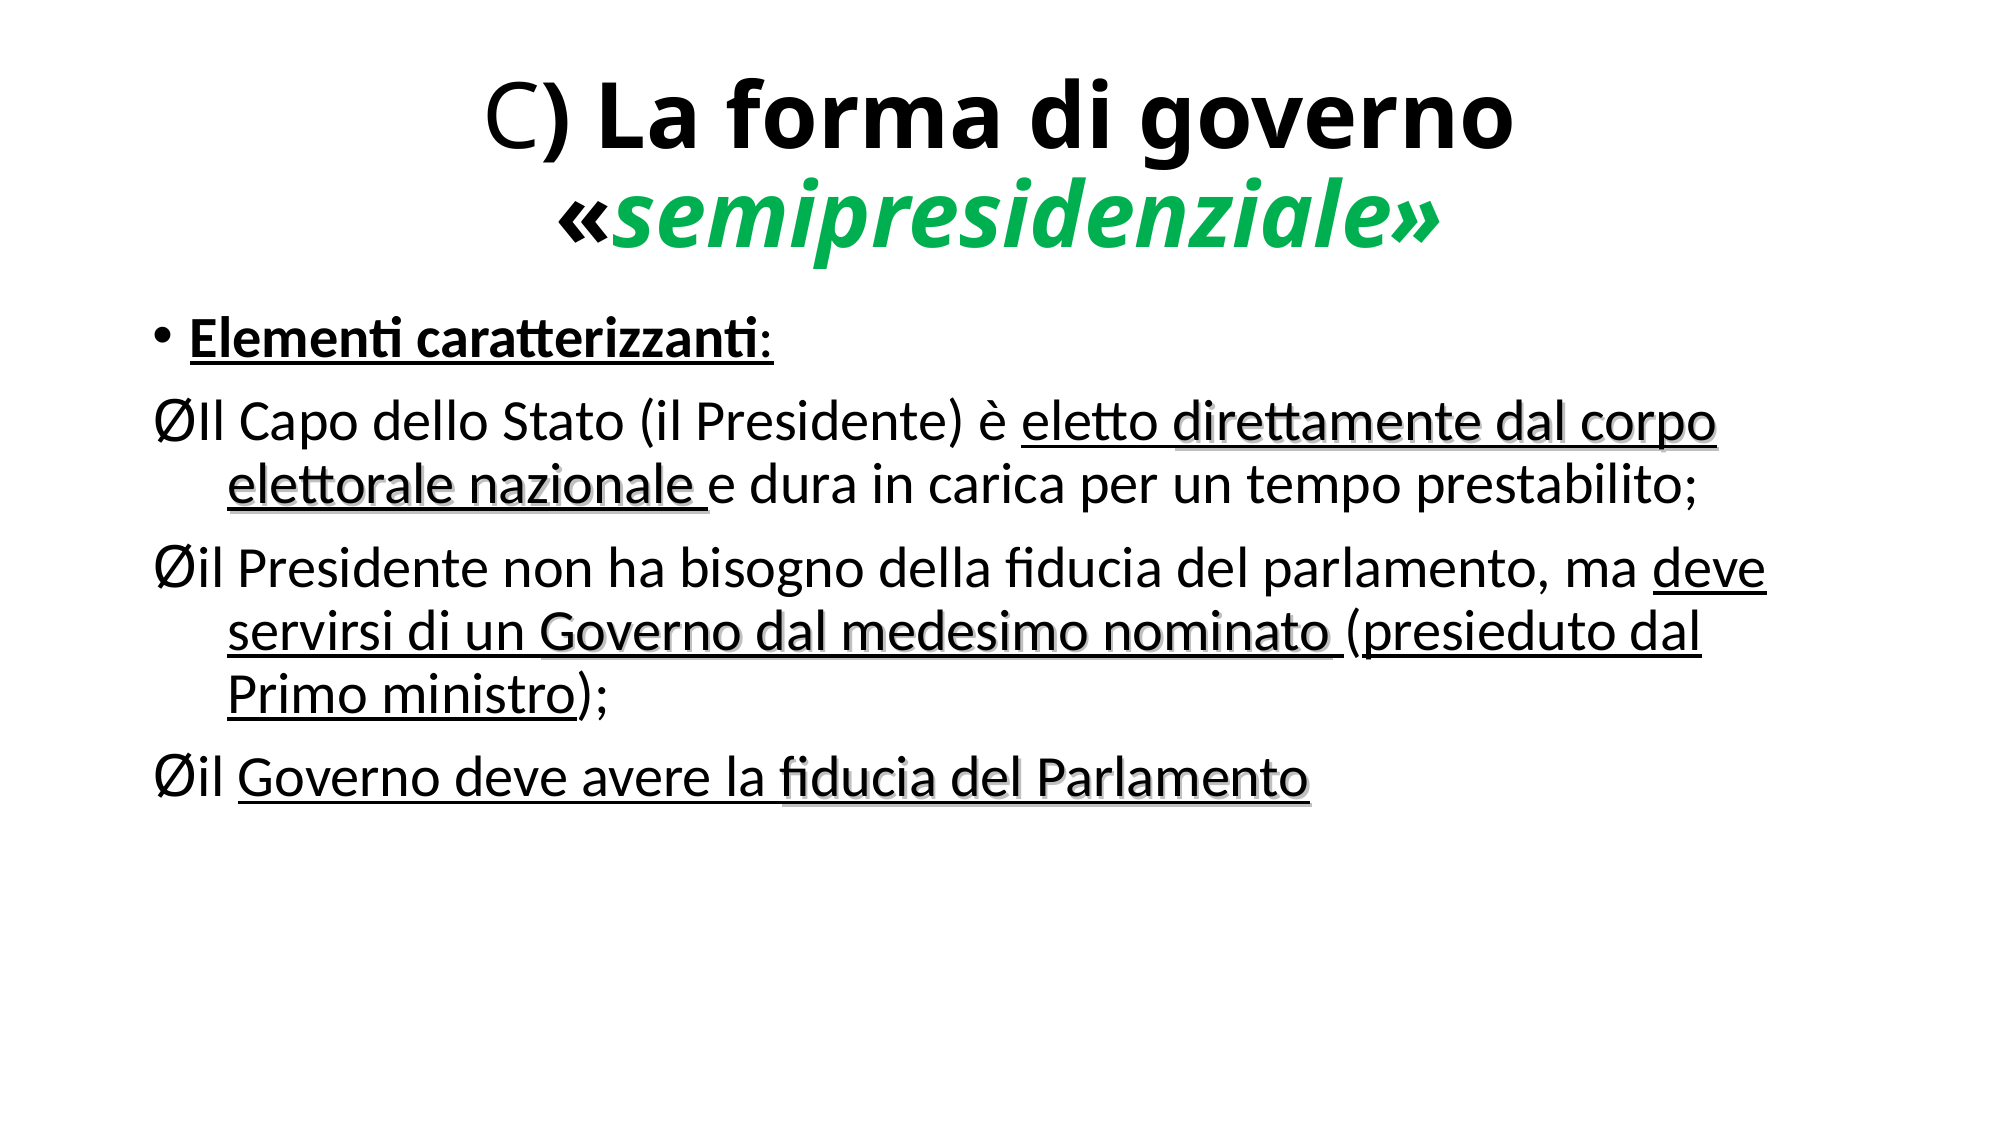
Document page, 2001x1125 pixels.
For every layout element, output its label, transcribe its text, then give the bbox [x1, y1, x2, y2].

title C) La forma di governo «semipresidenziale» [137, 59, 1863, 278]
list Elementi caratterizzanti: Il Capo dello Stato (il Presidente) è eletto direttamente dal corpo elettorale nazionale e dura in carica per un tempo prestabilito; il Presidente non ha bisogno della fiducia del parlamento, ma deve servirsi di un Governo dal medesimo nominato (presieduto dal Primo ministro); il Governo deve avere la fiducia del Parlamento [137, 299, 1863, 1014]
